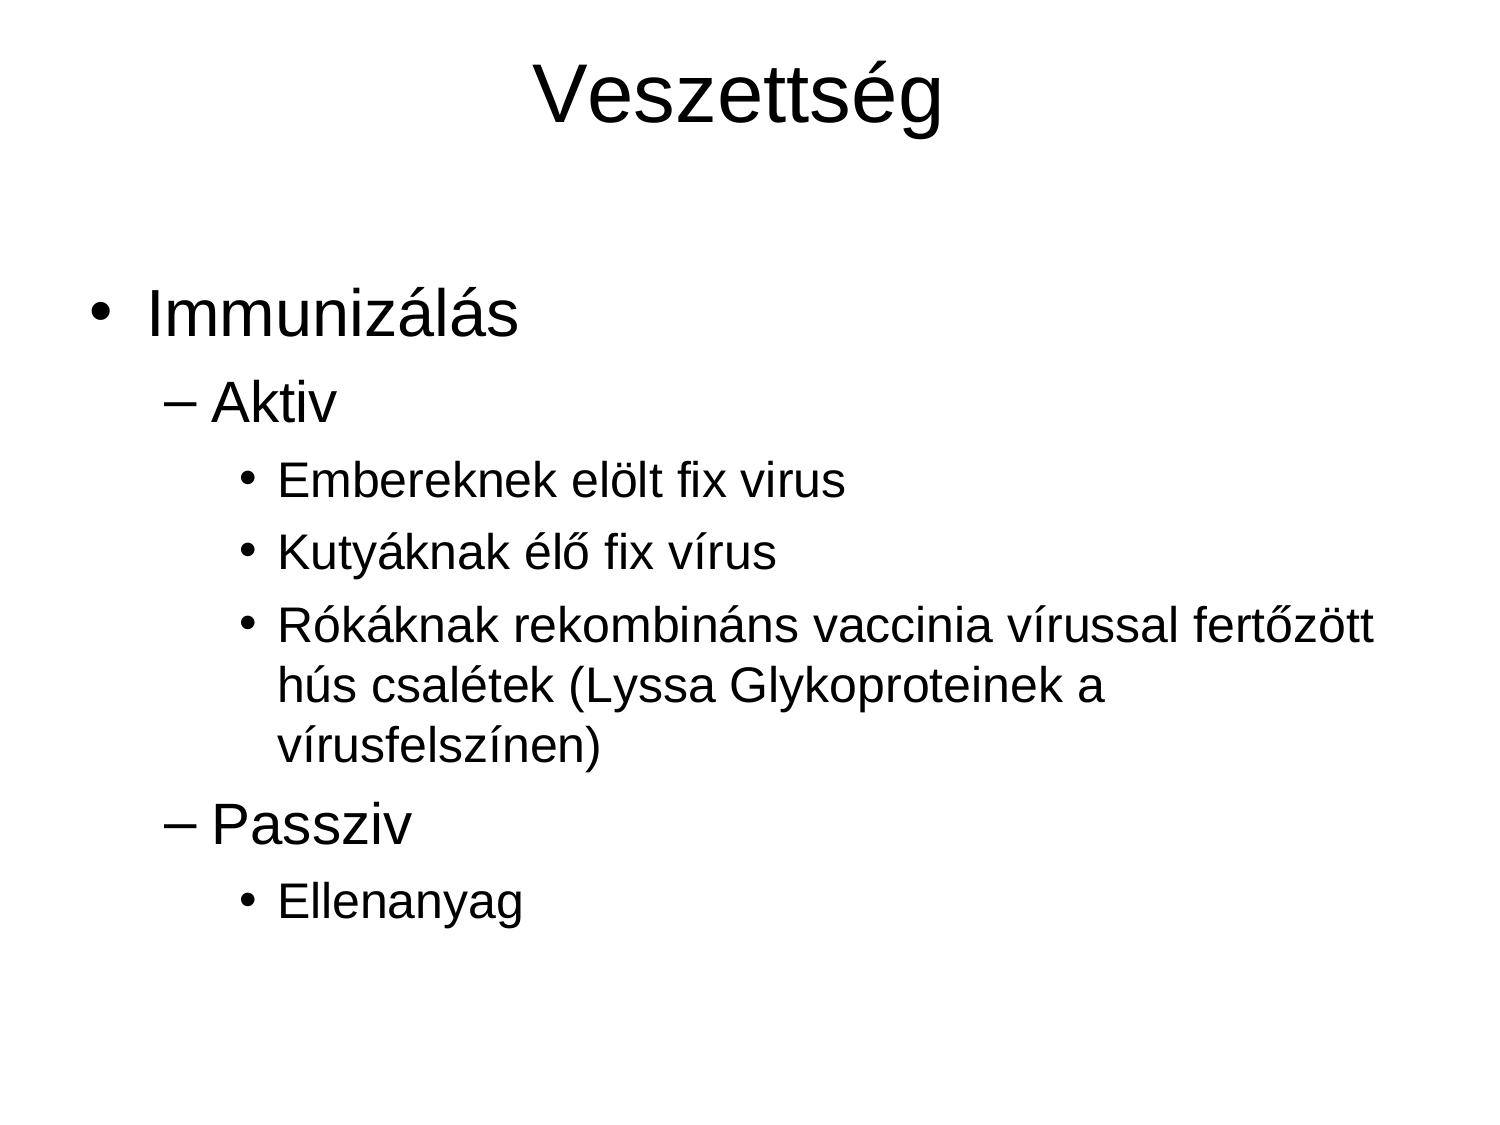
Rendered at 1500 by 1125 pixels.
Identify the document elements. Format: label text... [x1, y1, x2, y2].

title Veszettség [75, 31, 1426, 247]
list Immunizálás Aktiv Embereknek elölt fix virus Kutyáknak élő fix vírus Rókáknak rekombináns vaccinia vírussal fertőzött hús csalétek (Lyssa Glykoproteinek a vírusfelszínen) Passziv Ellenanyag [75, 262, 1426, 1005]
